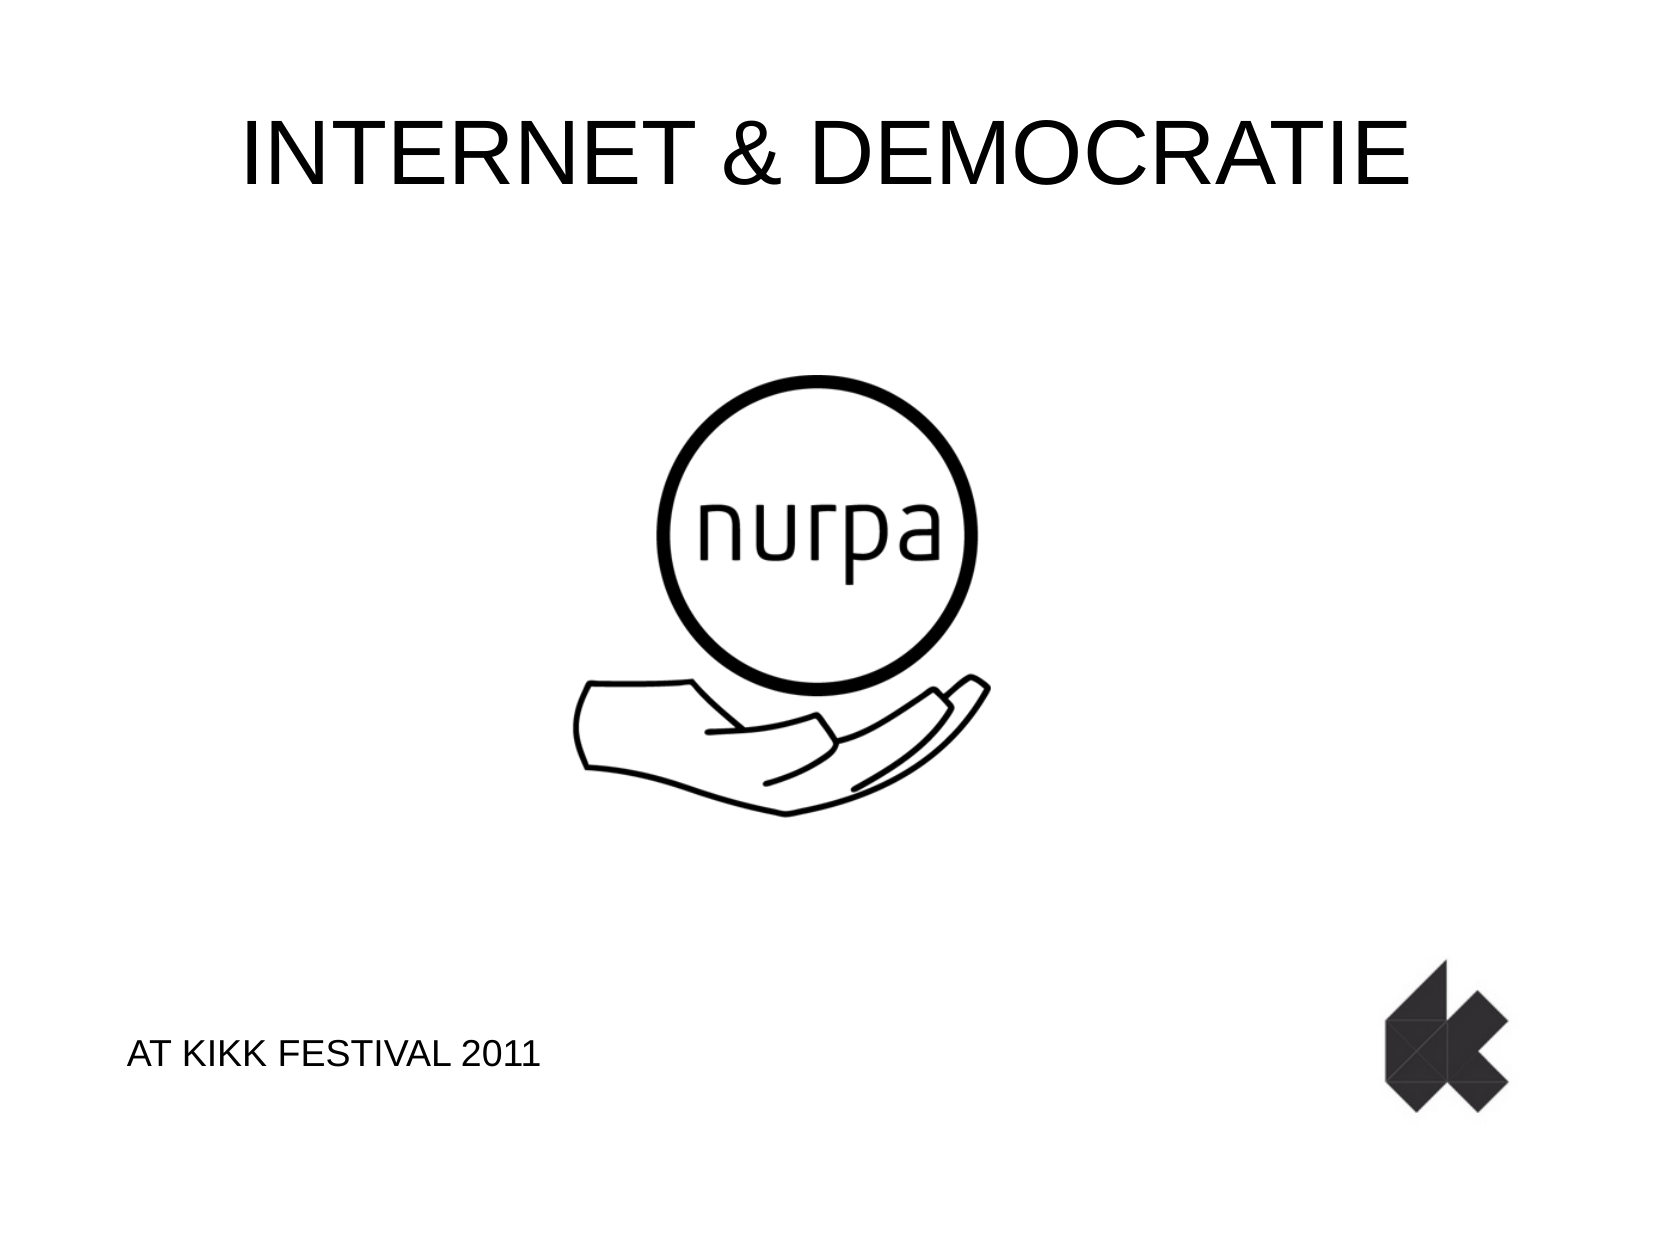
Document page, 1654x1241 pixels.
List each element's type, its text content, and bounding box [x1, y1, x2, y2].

text_box AT KIKK FESTIVAL 2011 [112, 1025, 562, 1087]
picture [1355, 944, 1548, 1137]
title INTERNET & DEMOCRATIE [82, 49, 1571, 257]
picture [561, 375, 1004, 818]
